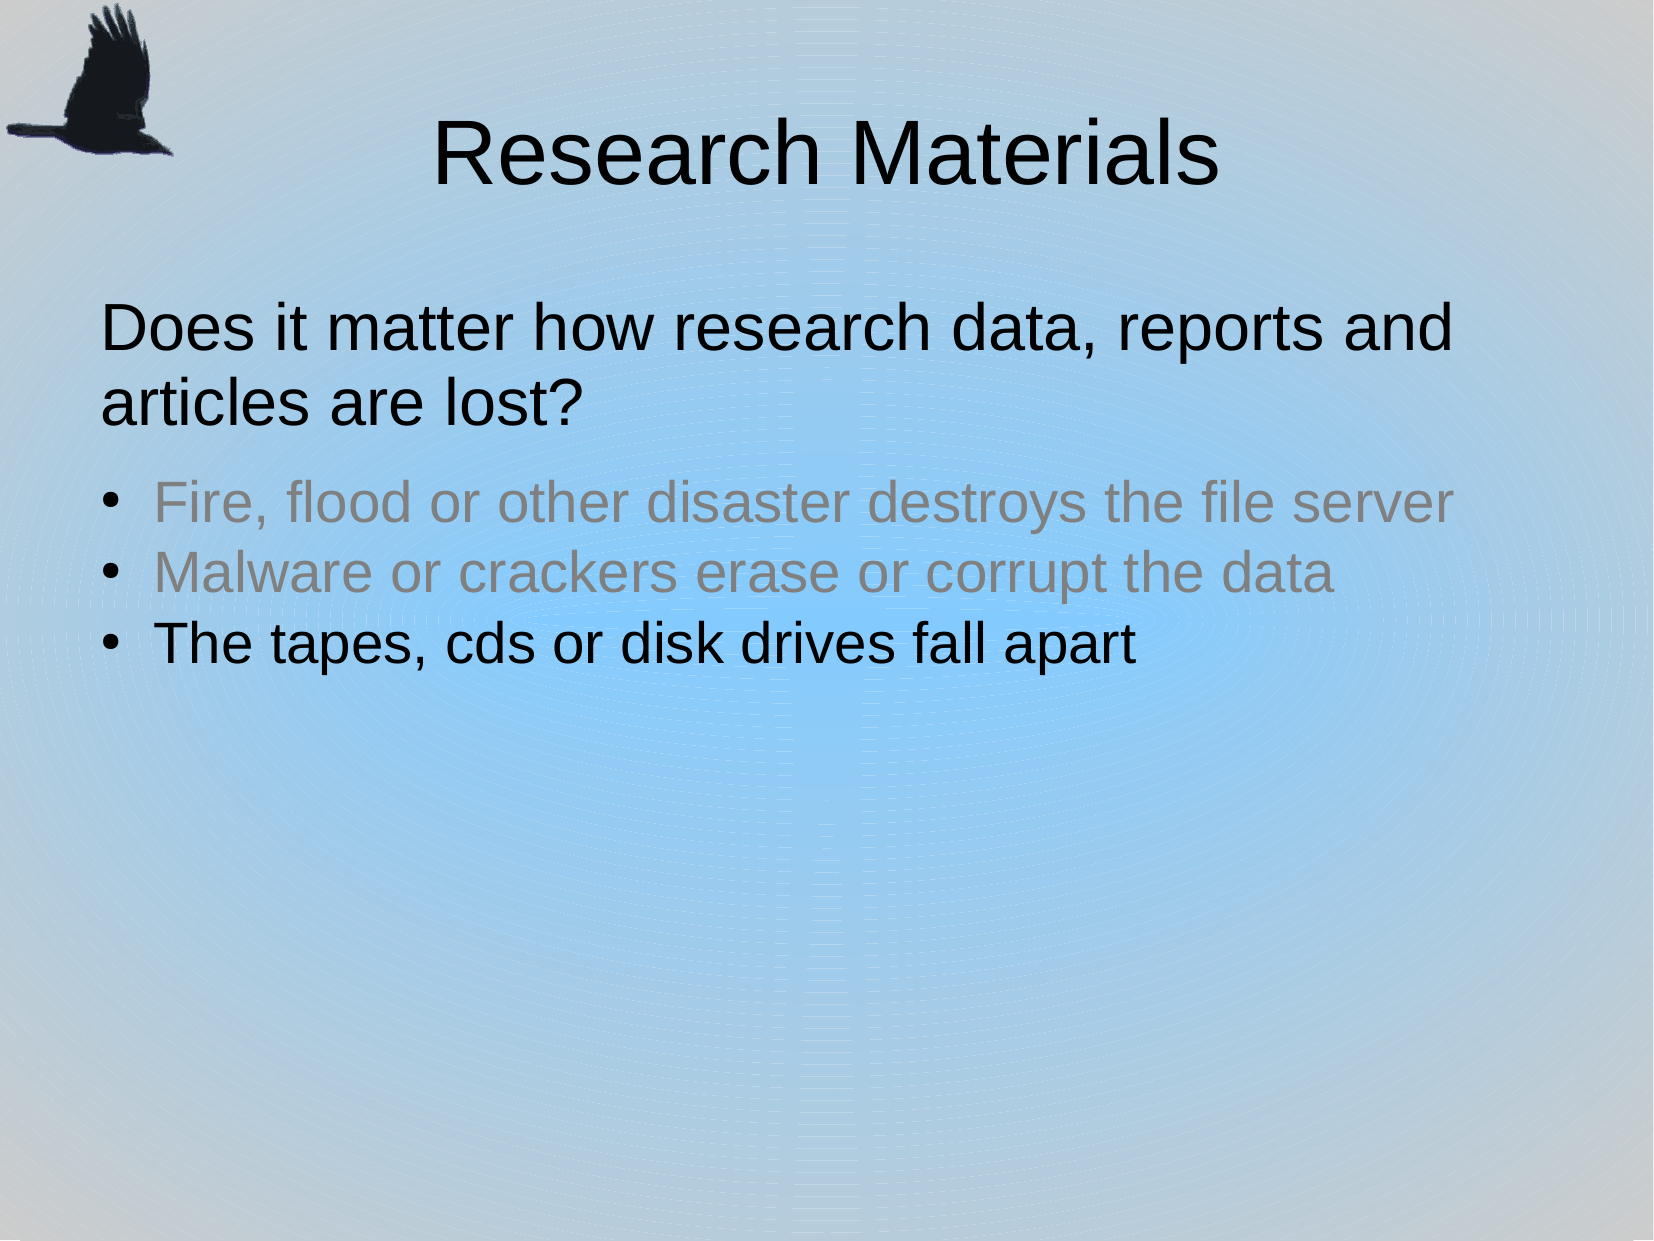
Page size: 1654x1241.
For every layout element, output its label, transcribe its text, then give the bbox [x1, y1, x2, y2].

title Research Materials [82, 56, 1571, 250]
list Does it matter how research data, reports and articles are lost? Fire, flood or other disaster destroys the file server Malware or crackers erase or corrupt the data The tapes, cds or disk drives fall apart [82, 290, 1571, 1094]
picture [0, 0, 178, 160]
